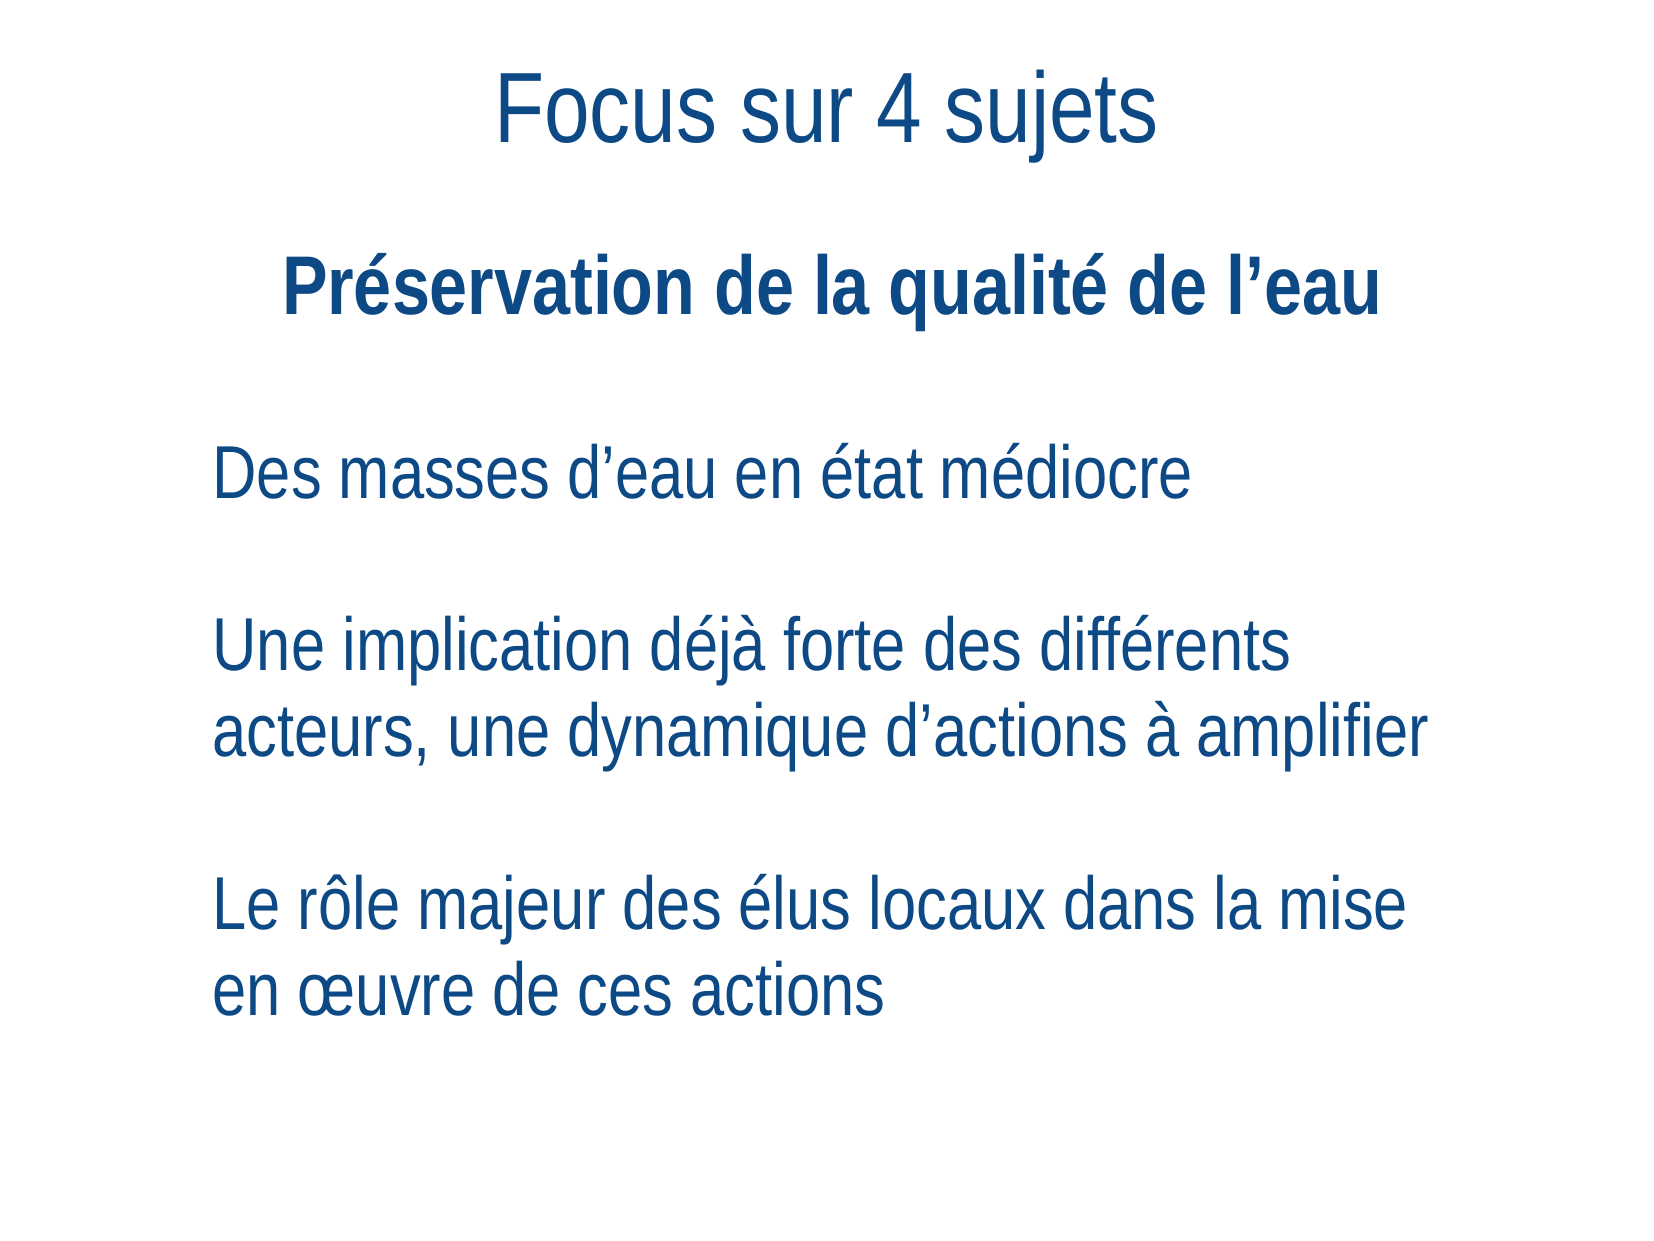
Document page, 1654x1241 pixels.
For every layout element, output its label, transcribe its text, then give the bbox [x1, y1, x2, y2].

list Préservation de la qualité de l’eau Des masses d’eau en état médiocre Une implication déjà forte des différents acteurs, une dynamique d’actions à amplifier Le rôle majeur des élus locaux dans la mise en œuvre de ces actions [177, 236, 1489, 1241]
title Focus sur 4 sujets [82, 49, 1571, 165]
